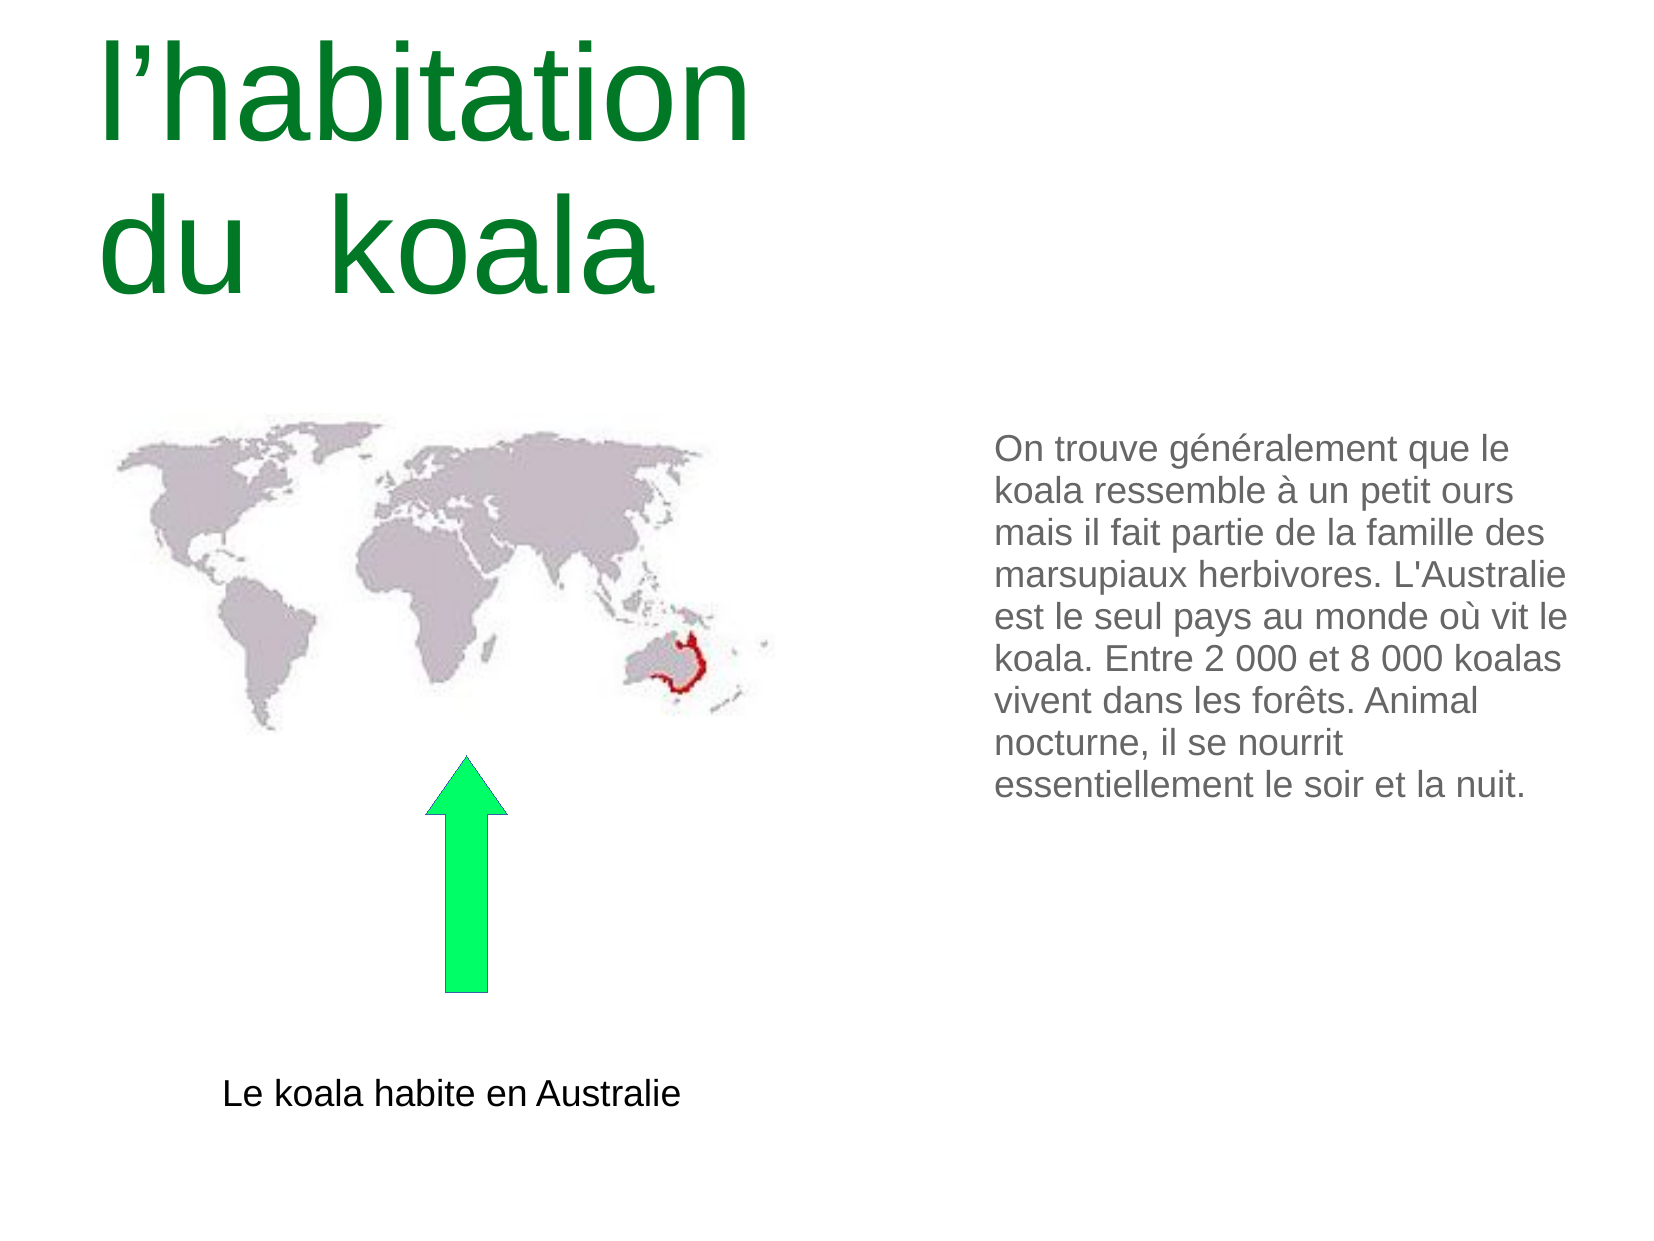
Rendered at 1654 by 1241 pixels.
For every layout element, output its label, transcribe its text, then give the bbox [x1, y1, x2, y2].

text_box On trouve généralement que le koala ressemble à un petit ours mais il fait partie de la famille des marsupiaux herbivores. L'Australie est le seul pays au monde où vit le koala. Entre 2 000 et 8 000 koalas vivent dans les forêts. Animal nocturne, il se nourrit essentiellement le soir et la nuit. [979, 377, 1619, 813]
text_box [425, 755, 508, 993]
text_box Le koala habite en Australie [70, 1065, 745, 1123]
picture [94, 413, 780, 745]
text_box l’habitation du koala [82, 0, 804, 331]
